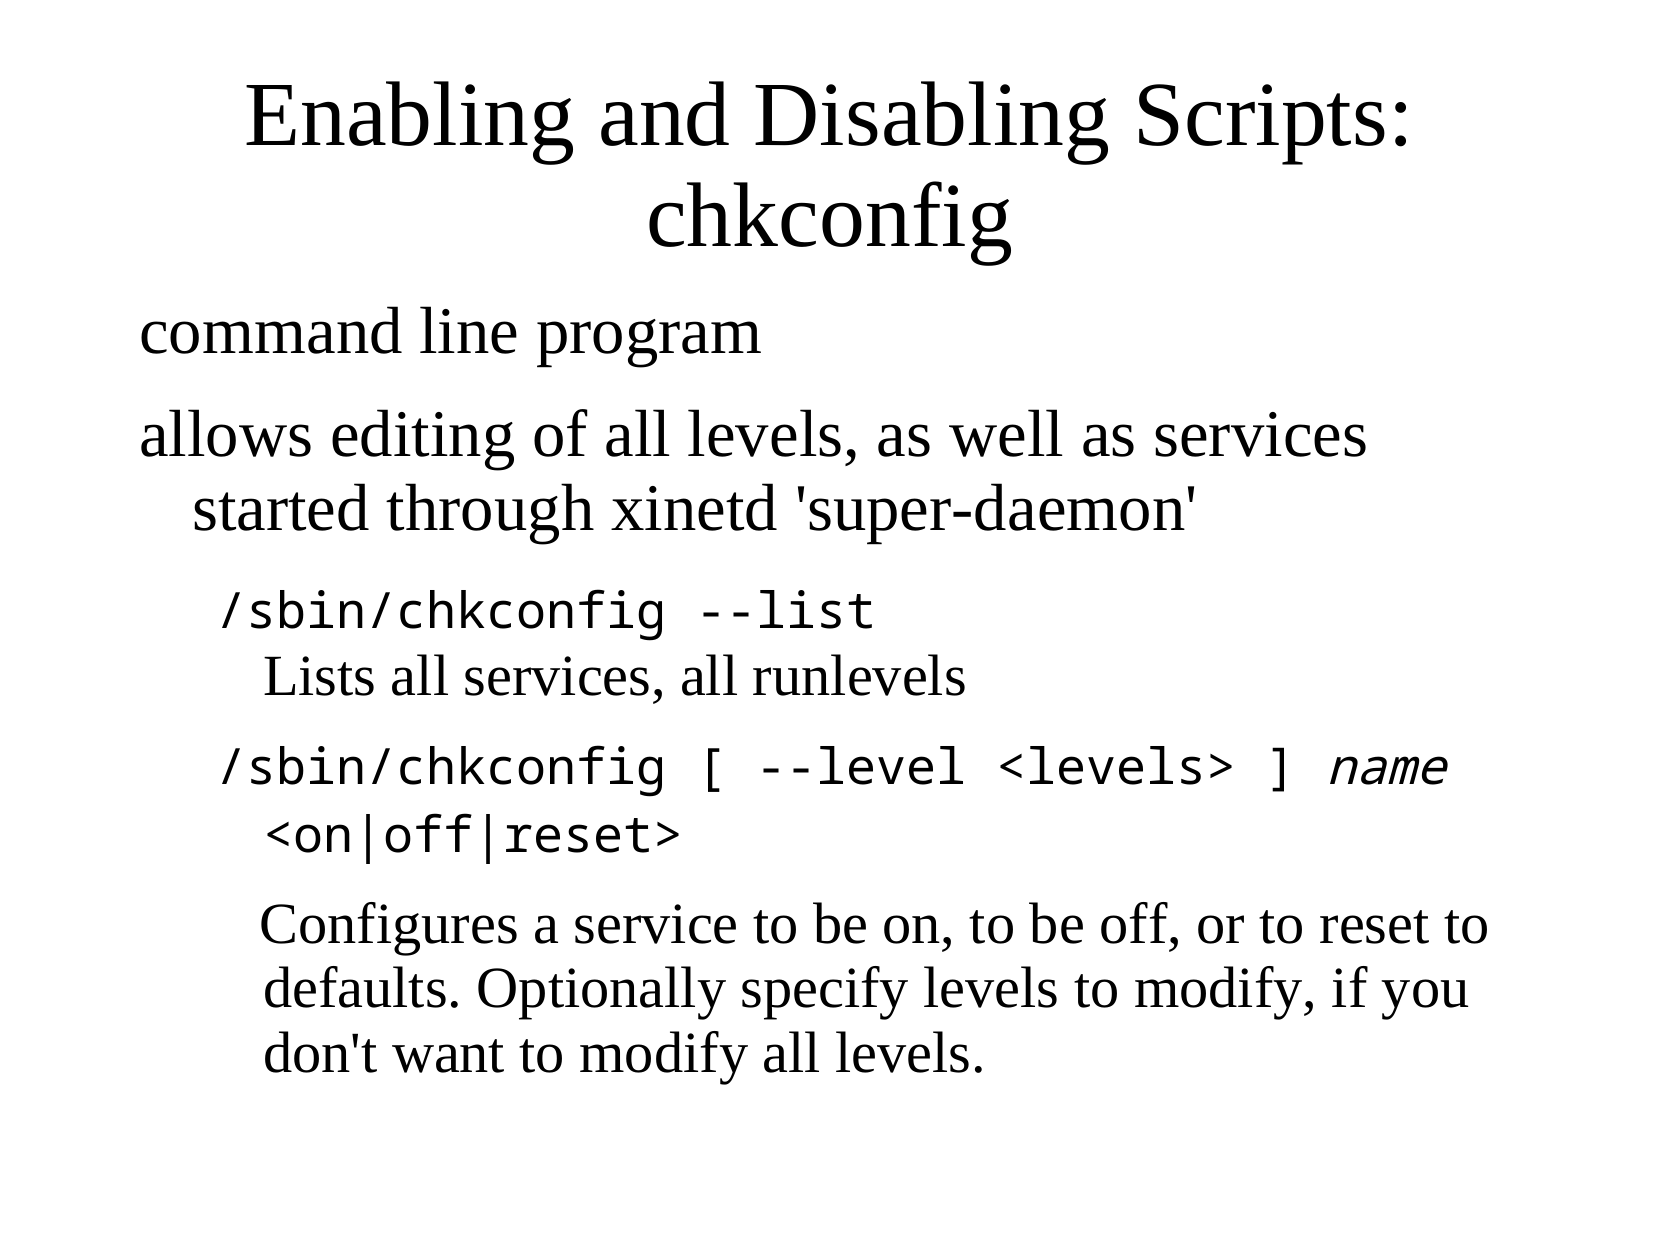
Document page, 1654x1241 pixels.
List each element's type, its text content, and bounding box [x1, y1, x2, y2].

list command line program allows editing of all levels, as well as services started through xinetd 'super-daemon' /sbin/chkconfig --list Lists all services, all runlevels /sbin/chkconfig [ --level <levels> ] name <on|off|reset> Configures a service to be on, to be off, or to reset to defaults. Optionally specify levels to modify, if you don't want to modify all levels. [121, 293, 1534, 1194]
title Enabling and Disabling Scripts: chkconfig [123, 38, 1536, 292]
